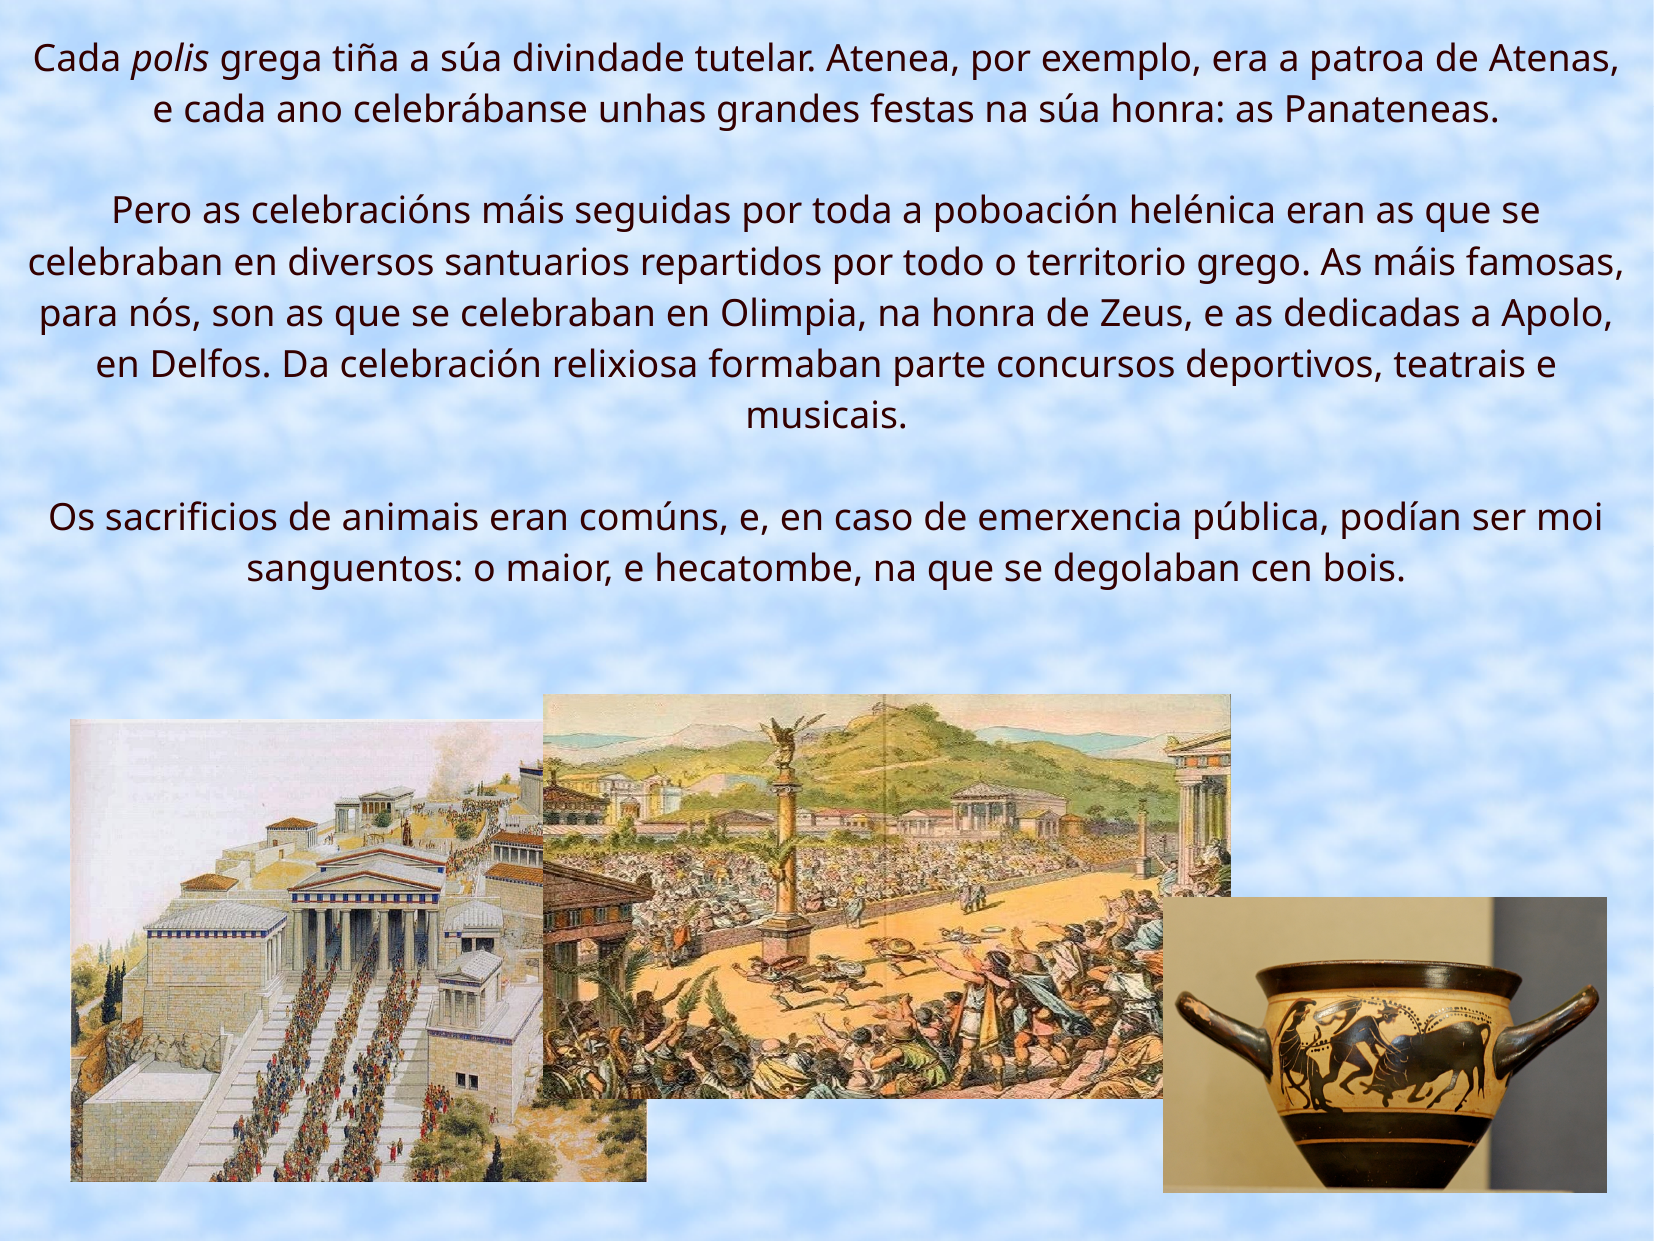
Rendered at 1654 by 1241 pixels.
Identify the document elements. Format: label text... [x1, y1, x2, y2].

text_box Cada polis grega tiña a súa divindade tutelar. Atenea, por exemplo, era a patroa de Atenas, e cada ano celebrábanse unhas grandes festas na súa honra: as Panateneas. Pero as celebracións máis seguidas por toda a poboación helénica eran as que se celebraban en diversos santuarios repartidos por todo o territorio grego. As máis famosas, para nós, son as que se celebraban en Olimpia, na honra de Zeus, e as dedicadas a Apolo, en Delfos. Da celebración relixiosa formaban parte concursos deportivos, teatrais e musicais. Os sacrificios de animais eran comúns, e, en caso de emerxencia pública, podían ser moi sanguentos: o maior, e hecatombe, na que se degolaban cen bois. [11, 23, 1642, 690]
picture [0, 0, 1654, 1241]
